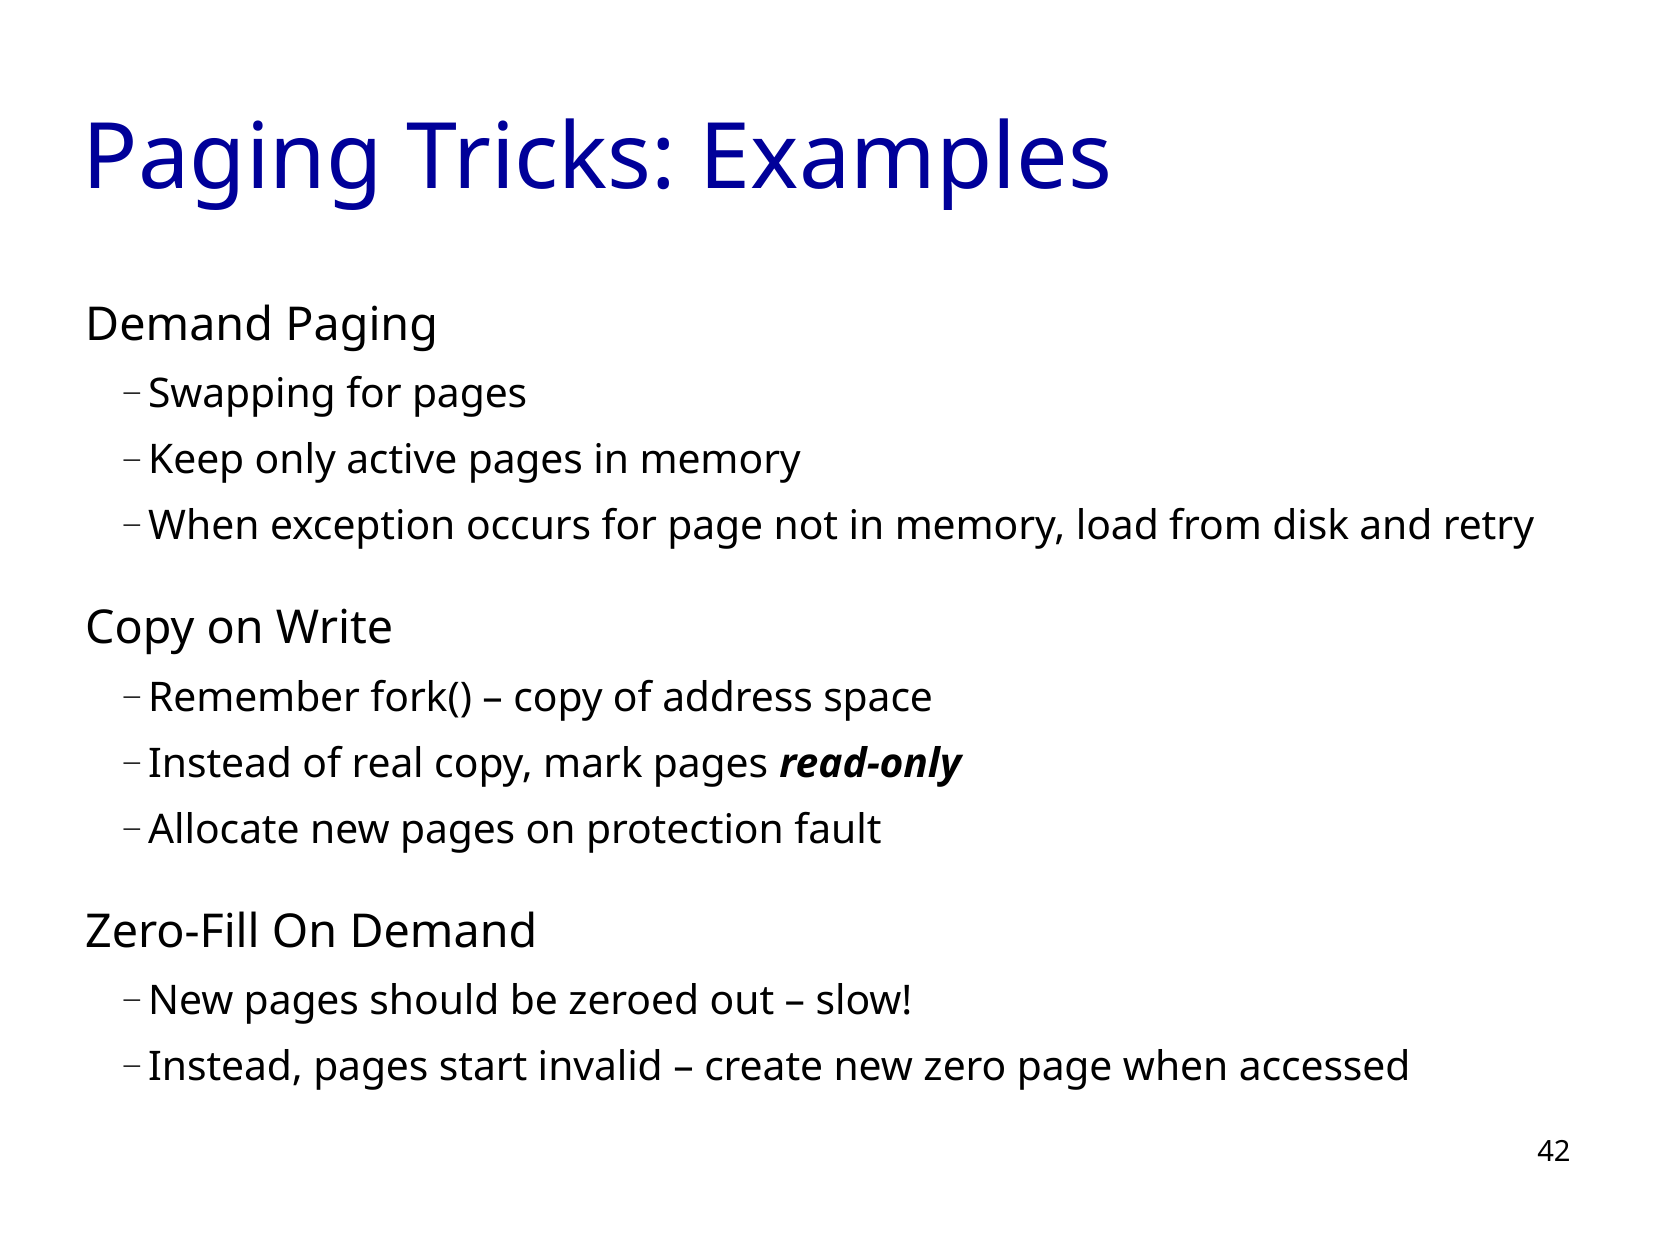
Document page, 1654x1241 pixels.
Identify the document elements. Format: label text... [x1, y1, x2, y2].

list Demand Paging Swapping for pages Keep only active pages in memory When exception occurs for page not in memory, load from disk and retry Copy on Write Remember fork() – copy of address space Instead of real copy, mark pages read-only Allocate new pages on protection fault Zero-Fill On Demand New pages should be zeroed out – slow! Instead, pages start invalid – create new zero page when accessed [60, 290, 1571, 1096]
title Paging Tricks: Examples [82, 49, 1571, 257]
